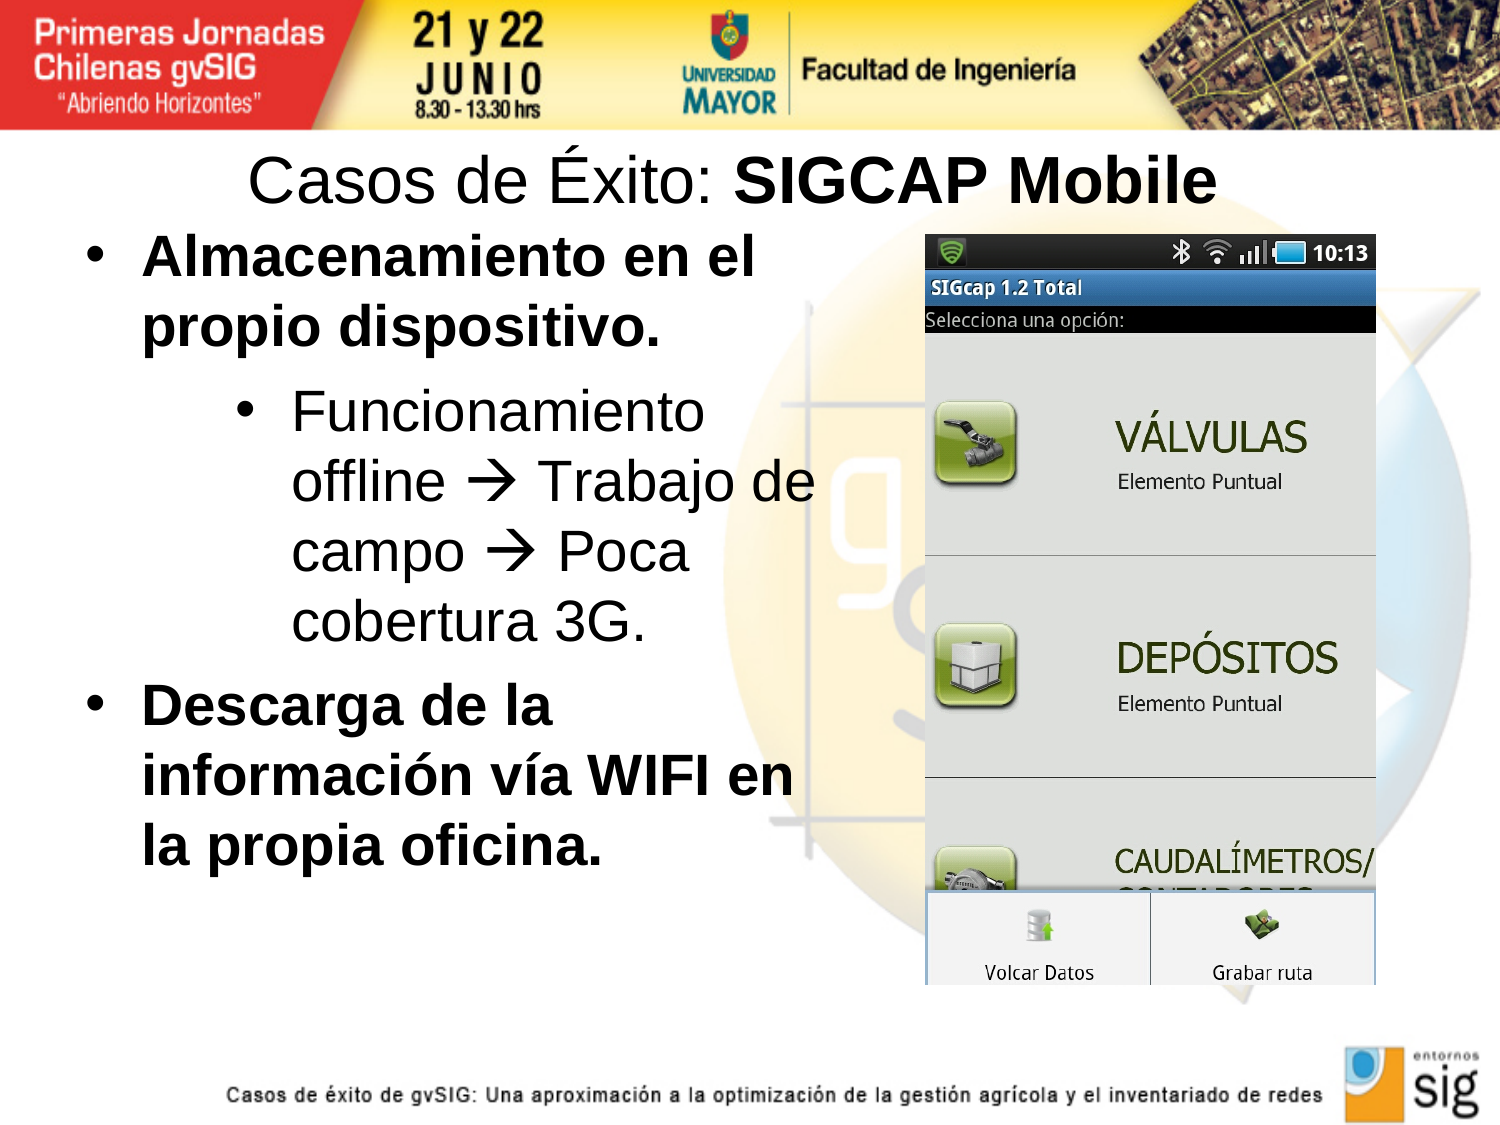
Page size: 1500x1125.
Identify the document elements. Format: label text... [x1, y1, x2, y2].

list [844, 222, 1336, 711]
text_box Almacenamiento en el propio dispositivo. Funcionamiento offline  Trabajo de campo  Poca cobertura 3G. Descarga de la información vía WIFI en la propia oficina. [70, 210, 844, 1055]
title Casos de Éxito: SIGCAP Mobile [58, 93, 1409, 261]
picture [0, 0, 1500, 1125]
